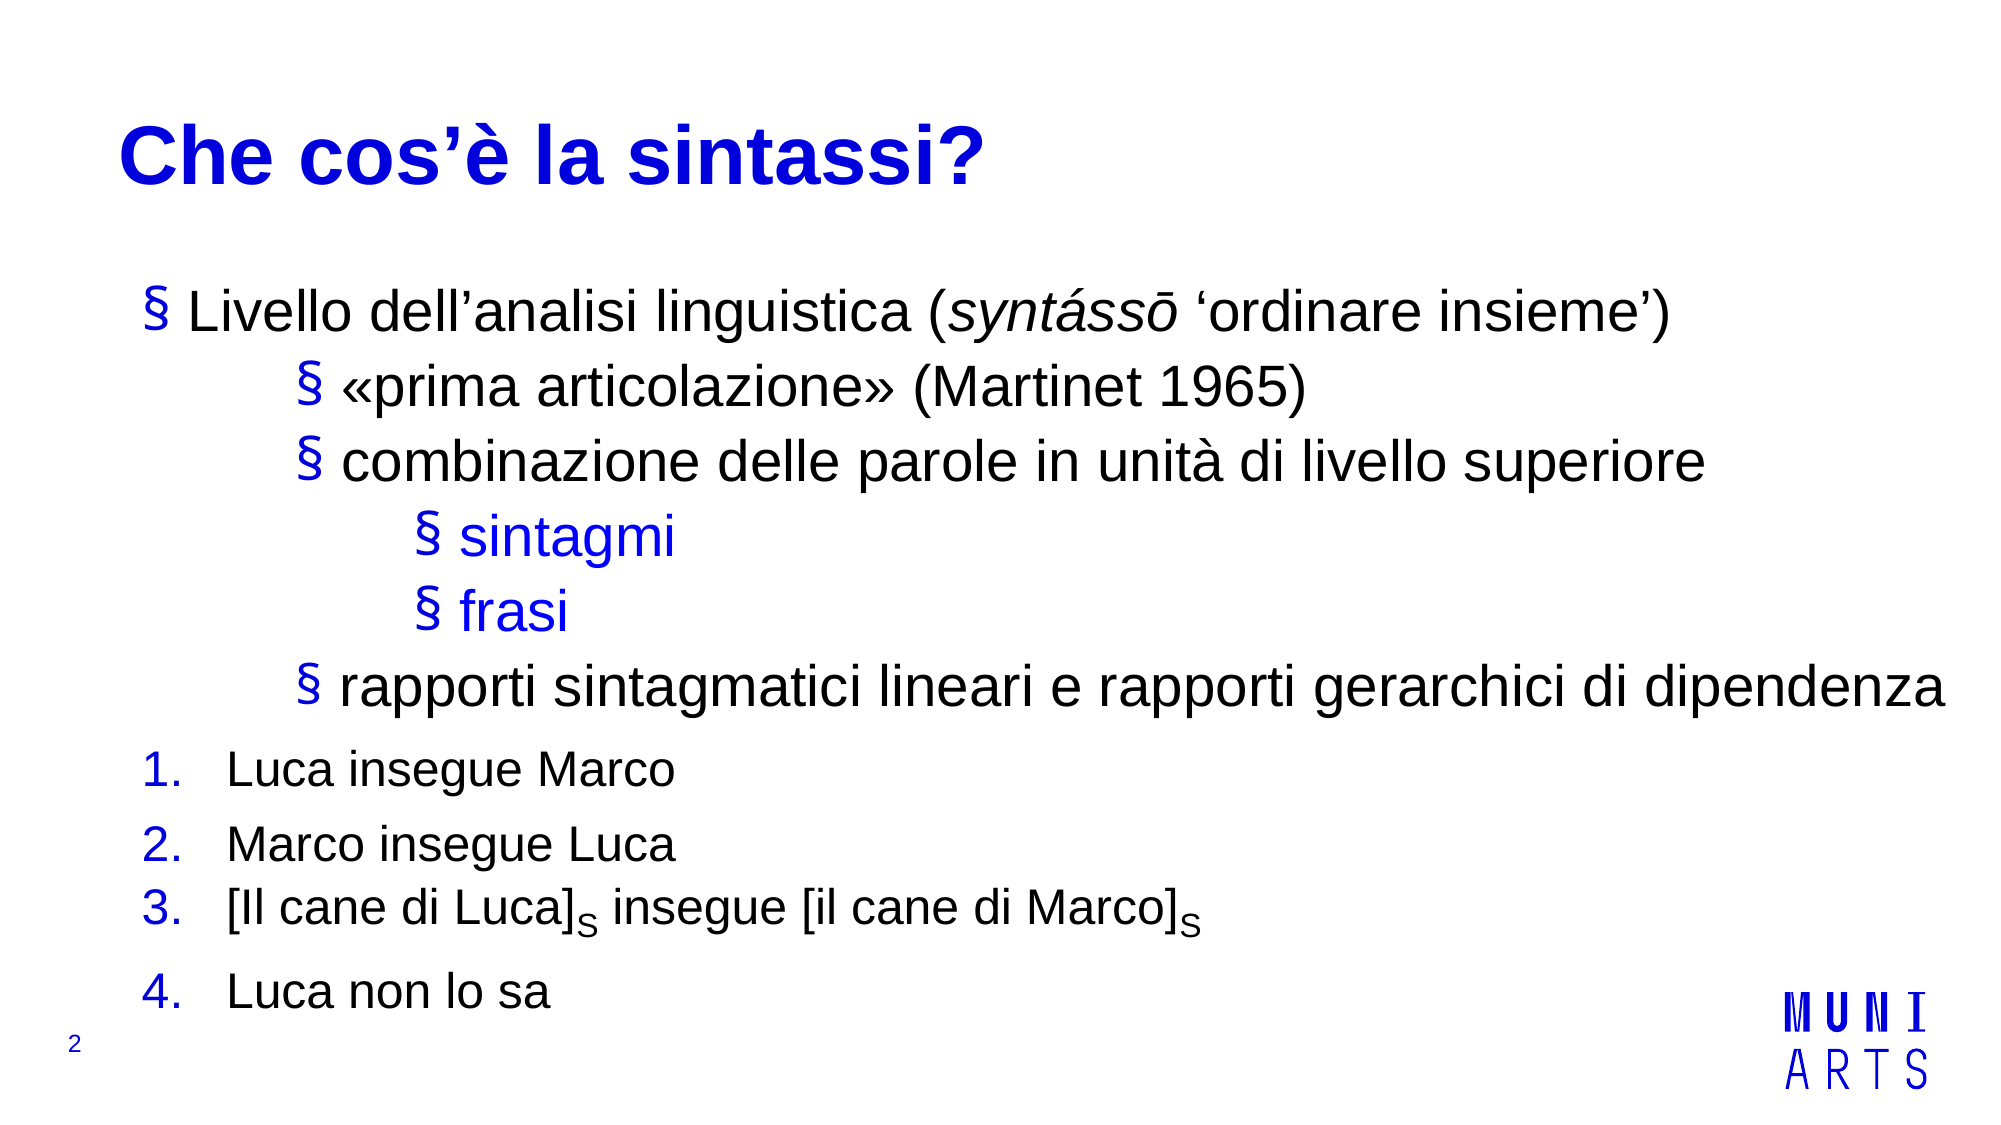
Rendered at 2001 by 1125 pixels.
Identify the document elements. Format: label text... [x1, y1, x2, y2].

title Che cos’è la sintassi? [118, 118, 1883, 193]
text_box [Il cane di Luca]S insegue [il cane di Marco]S [117, 868, 1882, 943]
text_box Luca insegue Marco Marco insegue Luca [117, 721, 1882, 860]
text_box Luca non lo sa [117, 943, 1882, 1028]
list Livello dell’analisi linguistica (syntássō ‘ordinare insieme’) «prima articolazione» (Martinet 1965) combinazione delle parole in unità di livello superiore sintagmi frasi rapporti sintagmatici lineari e rapporti gerarchici di dipendenza [118, 268, 1976, 1063]
text_box [67, 1021, 110, 1063]
